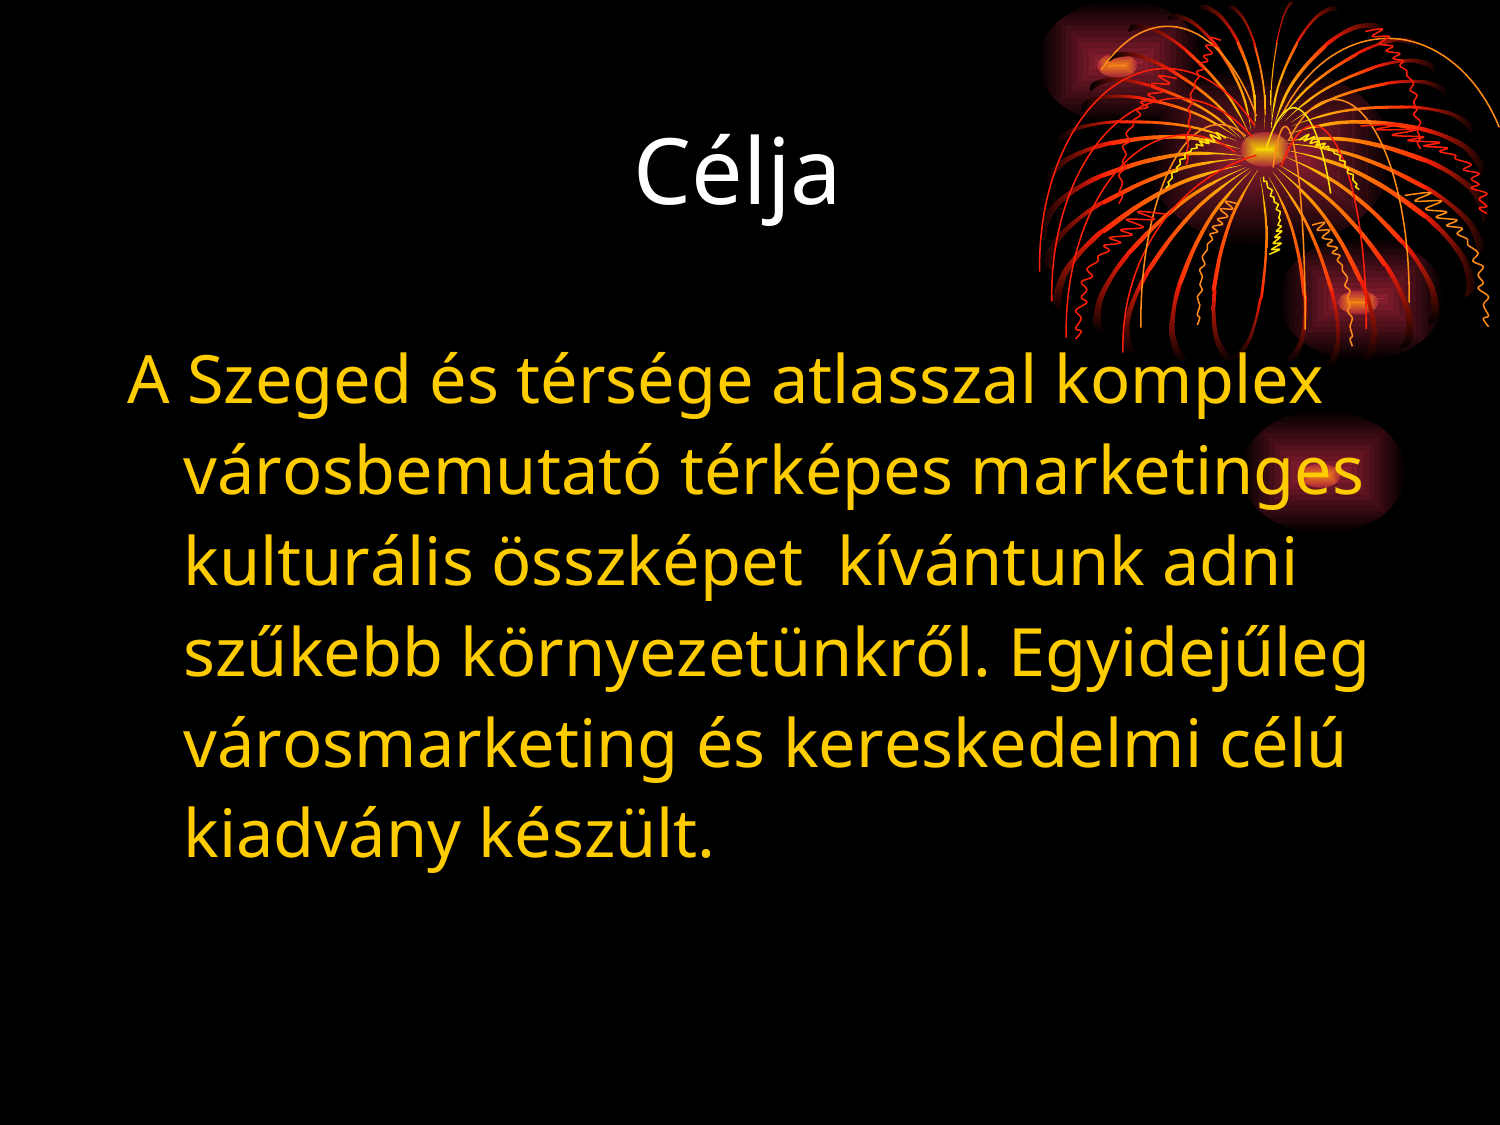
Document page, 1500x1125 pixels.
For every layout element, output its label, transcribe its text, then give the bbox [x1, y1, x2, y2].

title Célja [112, 49, 1388, 290]
list A Szeged és térsége atlasszal komplex városbemutató térképes marketinges kulturális összképet kívántunk adni szűkebb környezetünkről. Egyidejűleg városmarketing és kereskedelmi célú kiadvány készült. [112, 324, 1388, 1095]
